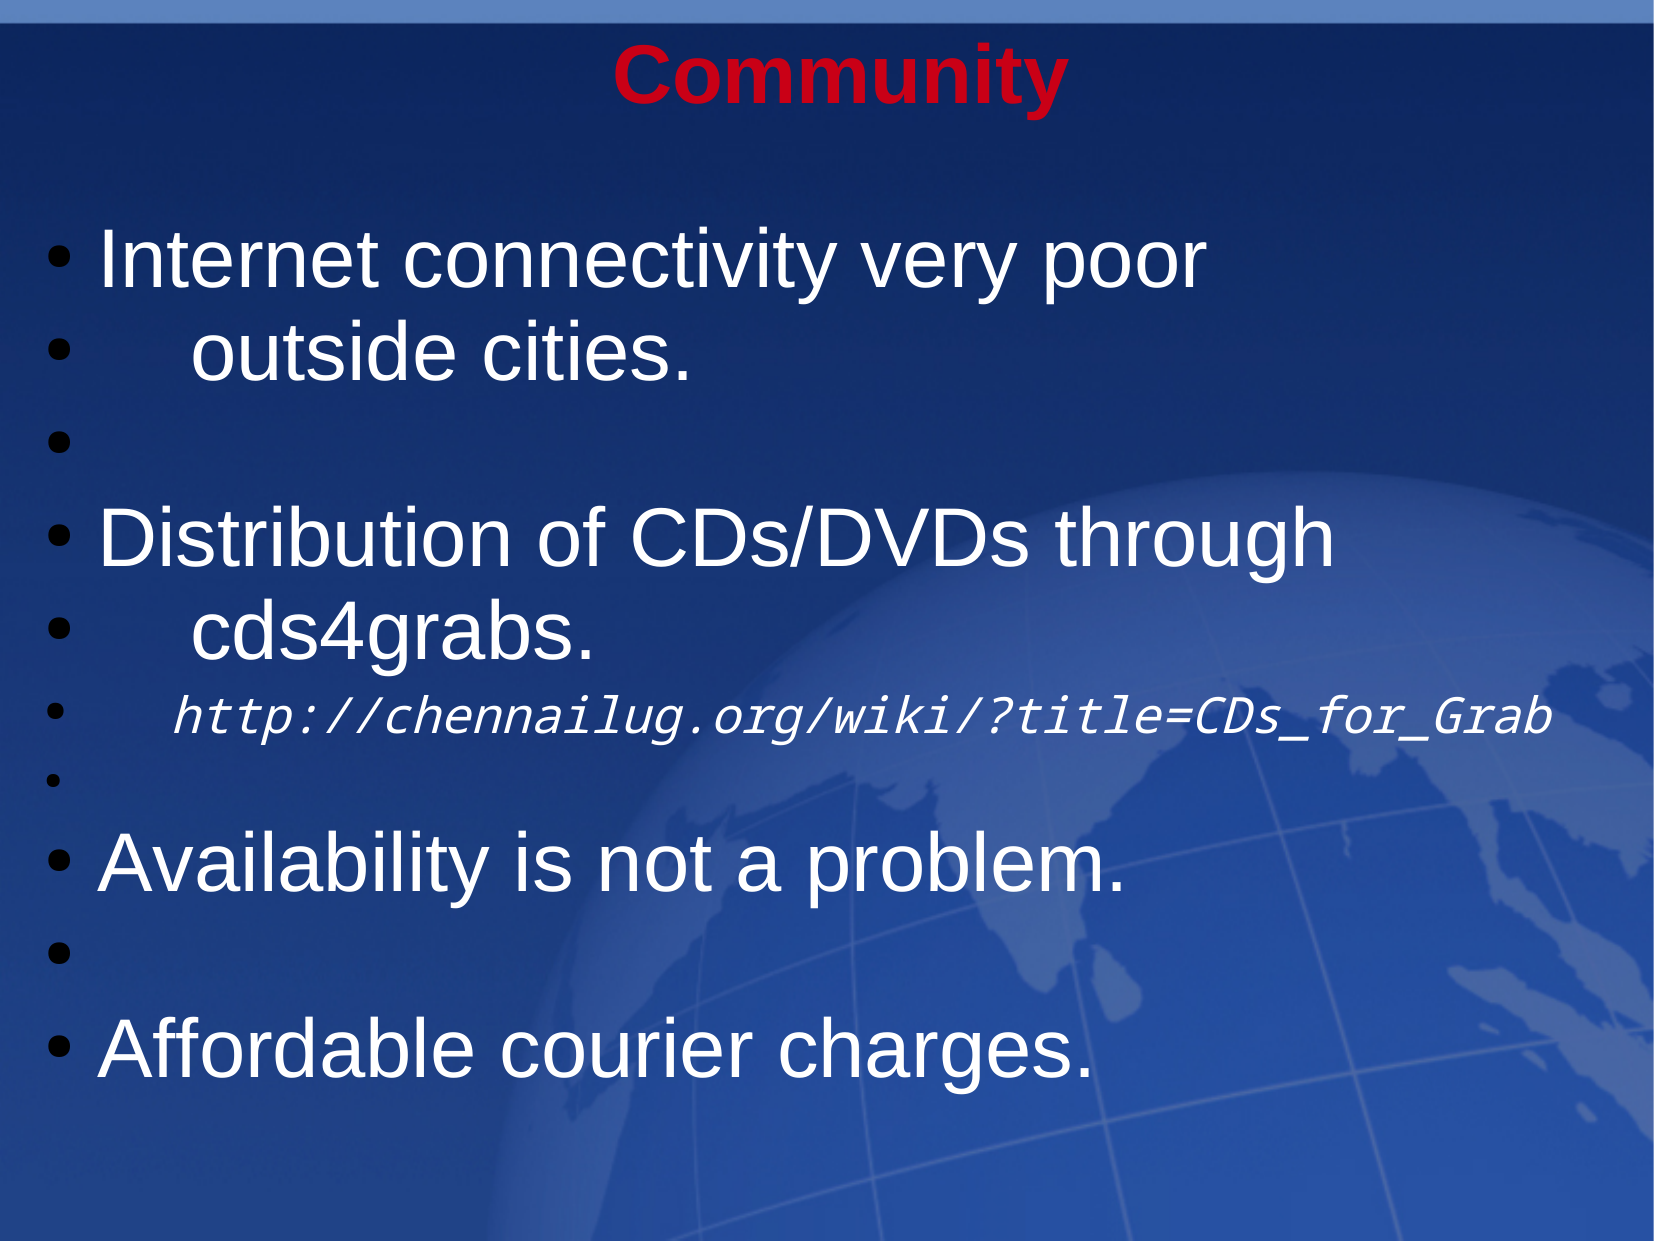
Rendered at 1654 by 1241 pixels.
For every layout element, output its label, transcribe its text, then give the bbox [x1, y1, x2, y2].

picture [0, 0, 1654, 1241]
text_box Internet connectivity very poor outside cities. Distribution of CDs/DVDs through cds4grabs. http://chennailug.org/wiki/?title=CDs_for_Grab Availability is not a problem. Affordable courier charges. [29, 204, 1568, 1182]
text_box Community [109, 20, 1573, 143]
